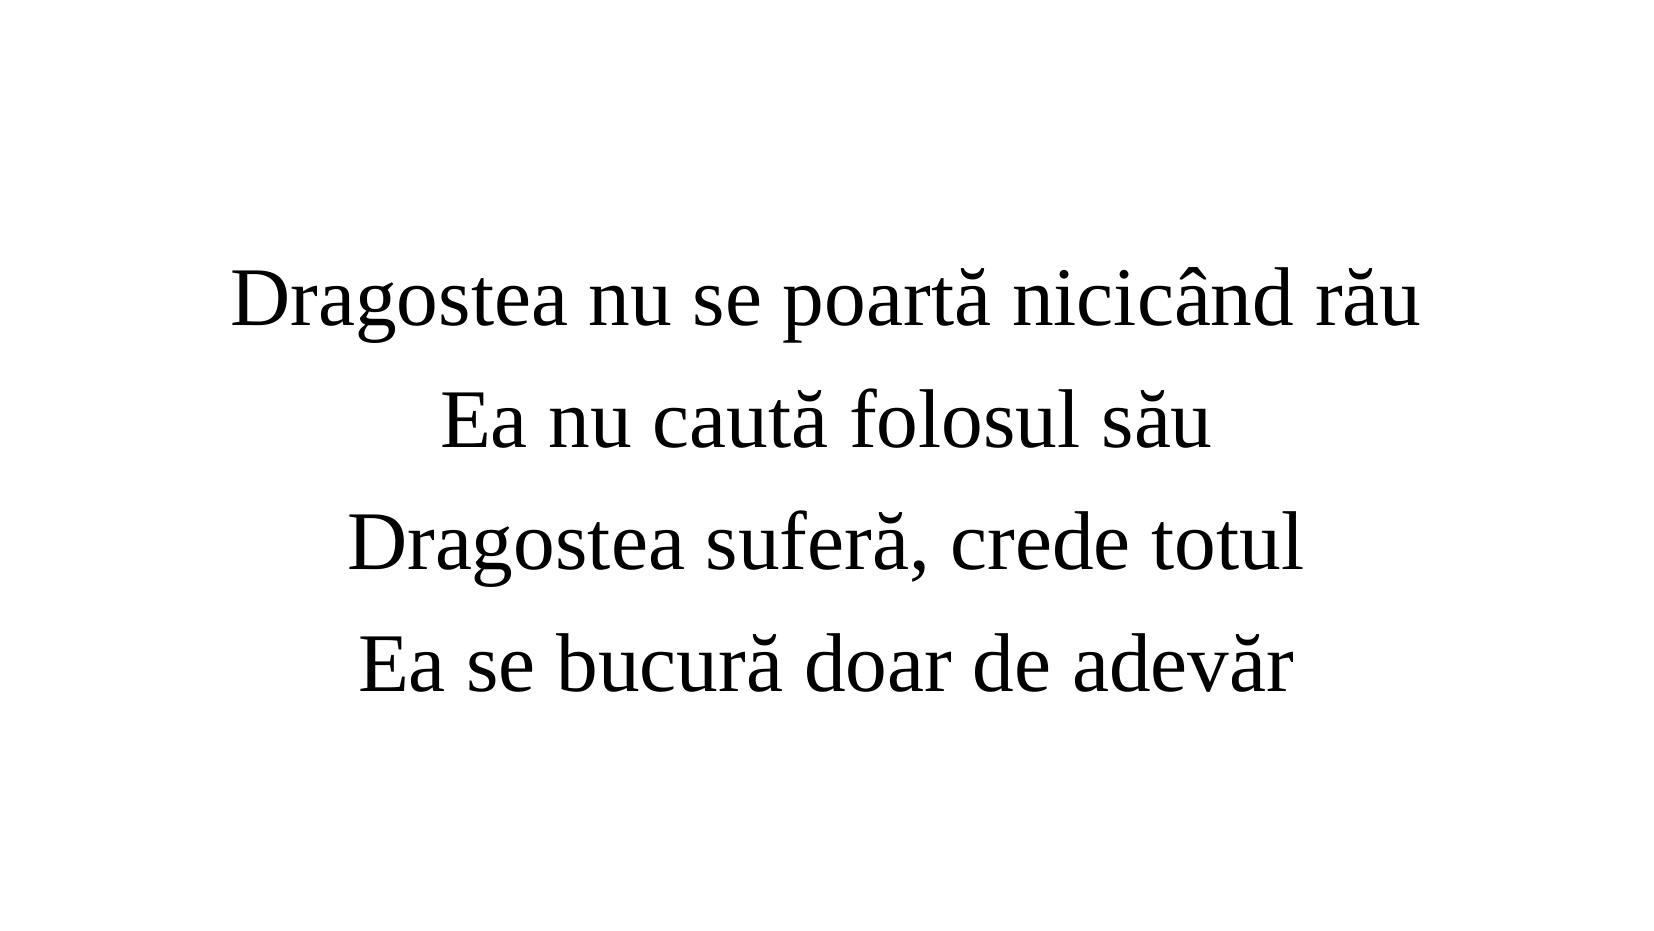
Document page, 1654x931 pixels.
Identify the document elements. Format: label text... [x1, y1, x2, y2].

subtitle Dragostea nu se poartă nicicând rău Ea nu caută folosul său Dragostea suferă, crede totul Ea se bucură doar de adevăr [118, 238, 1536, 712]
